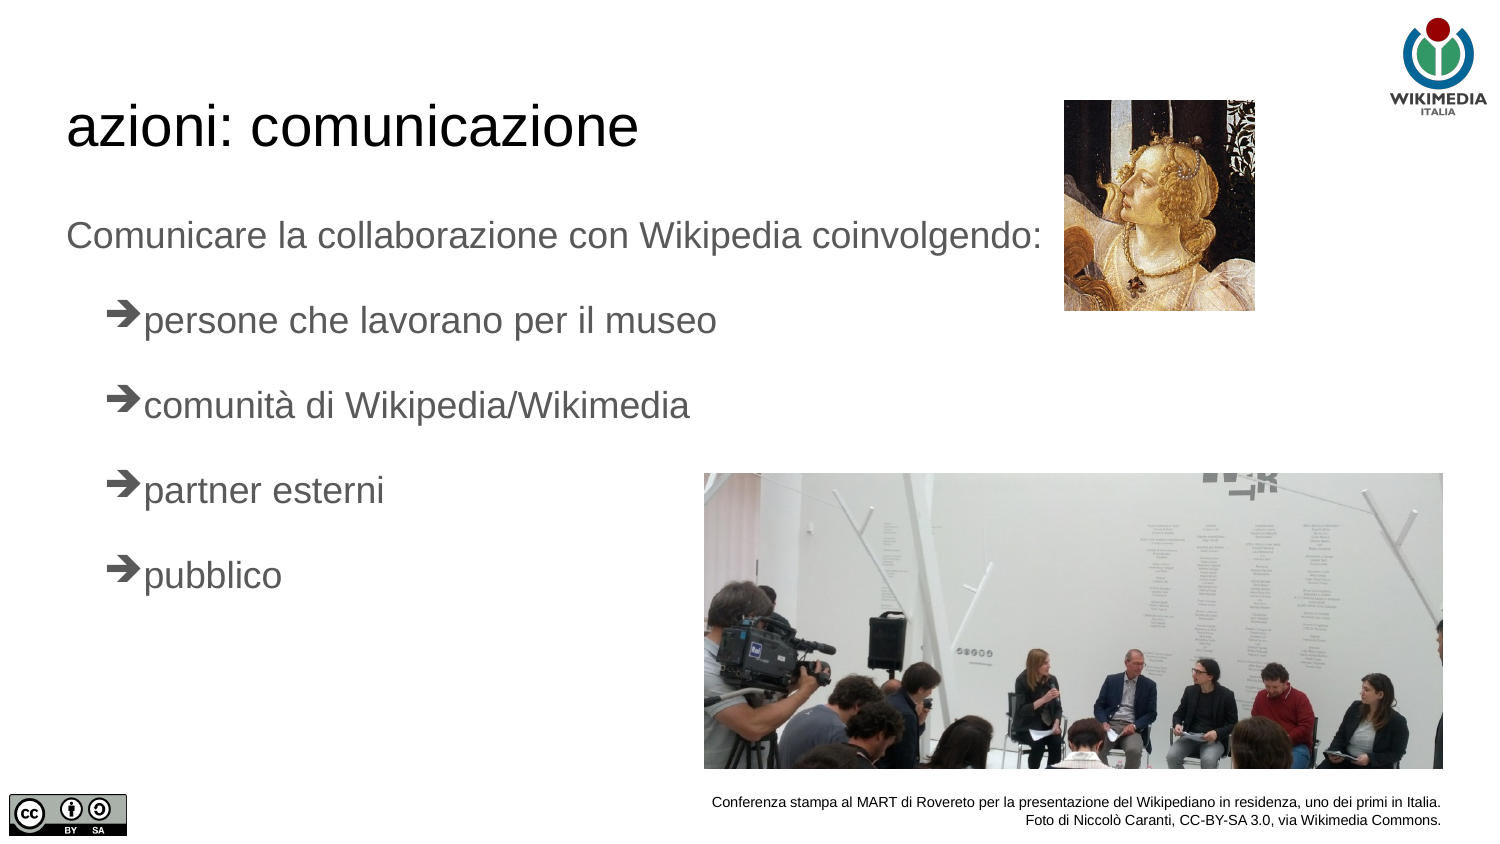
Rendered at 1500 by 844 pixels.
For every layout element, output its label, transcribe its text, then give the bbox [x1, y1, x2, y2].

list Comunicare la collaborazione con Wikipedia coinvolgendo: persone che lavorano per il museo comunità di Wikipedia/Wikimedia partner esterni pubblico [51, 189, 1449, 750]
title azioni: comunicazione [51, 72, 1449, 167]
picture [704, 473, 1443, 769]
picture [1389, 17, 1488, 116]
text_box Conferenza stampa al MART di Rovereto per la presentazione del Wikipediano in residenza, uno dei primi in Italia. Foto di Niccolò Caranti, CC-BY-SA 3.0, via Wikimedia Commons. [569, 778, 1457, 835]
picture [9, 794, 127, 836]
picture [1064, 100, 1255, 311]
